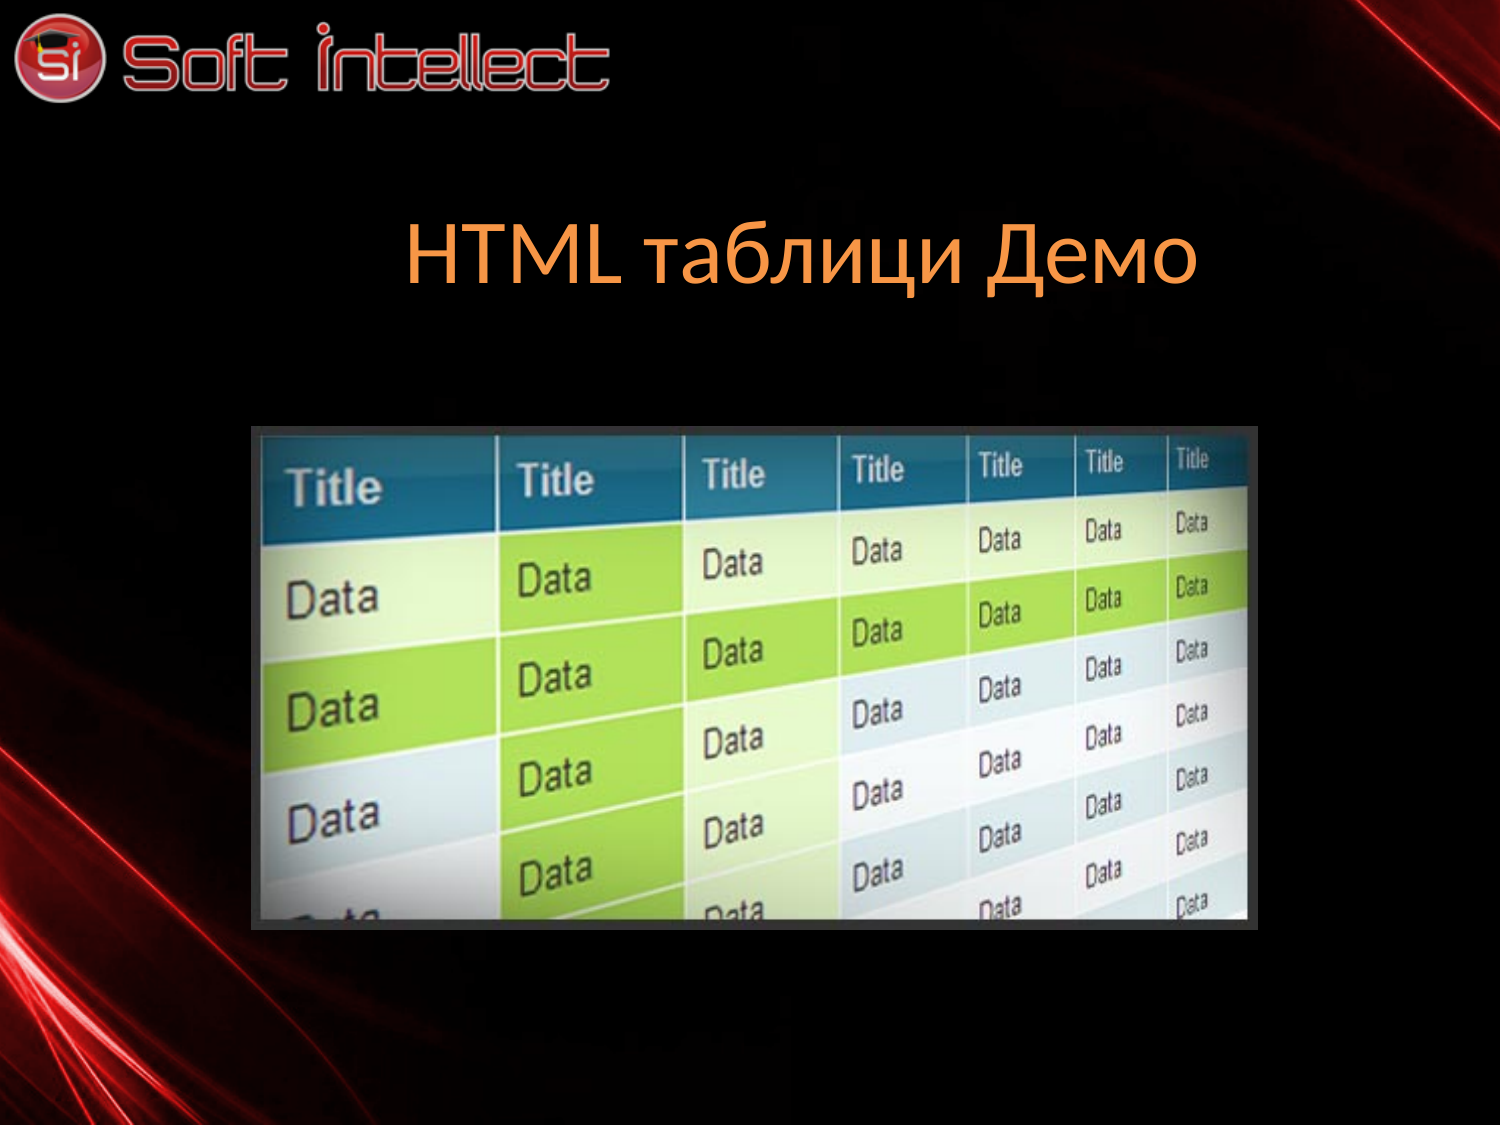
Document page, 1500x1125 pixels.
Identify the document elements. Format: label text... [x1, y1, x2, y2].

picture [0, 0, 1500, 1125]
text_box HTML таблици Демо [165, 126, 1440, 368]
